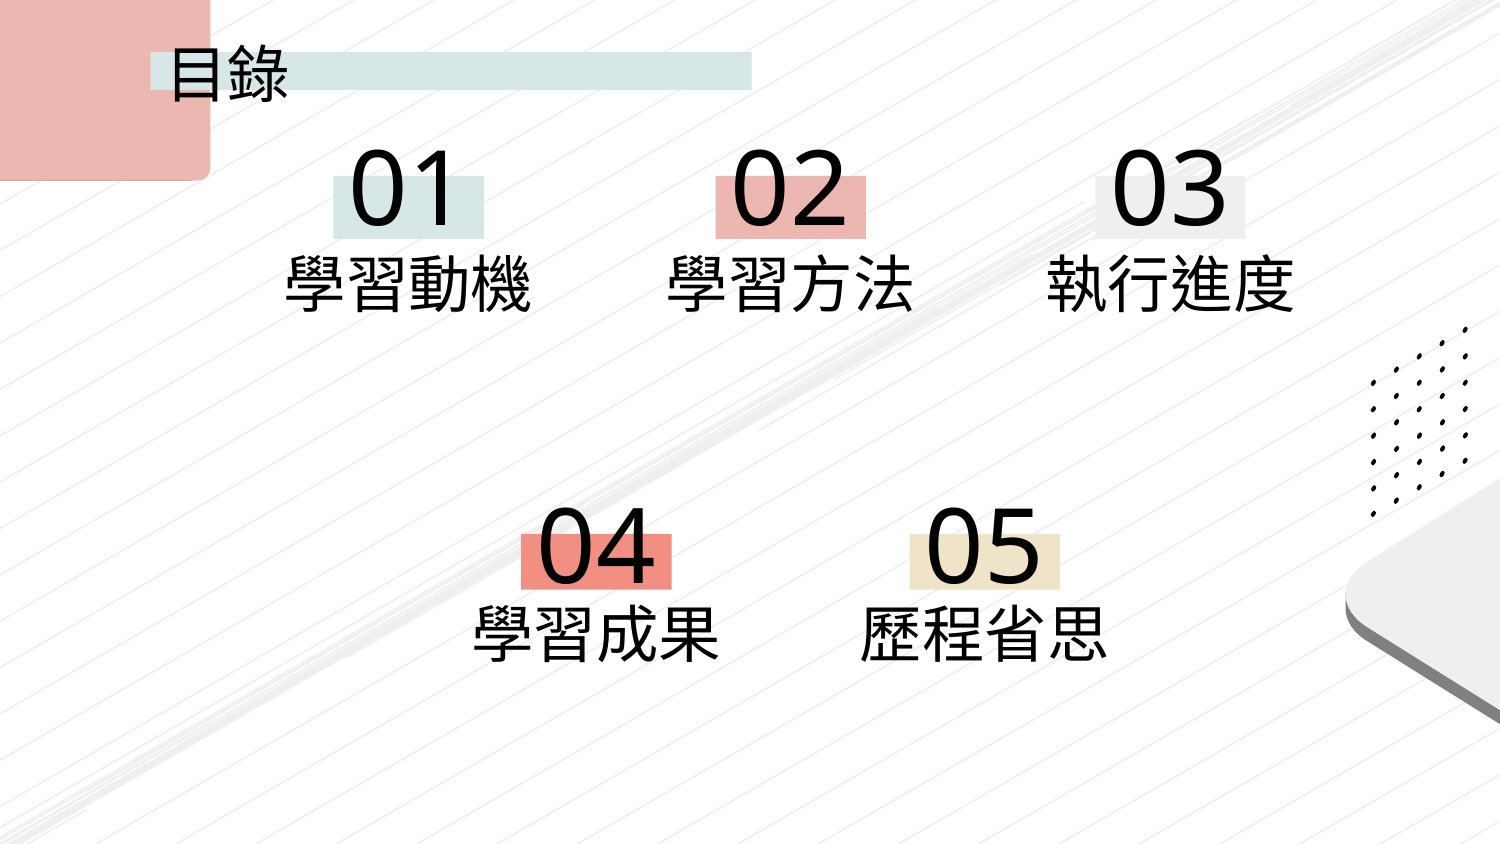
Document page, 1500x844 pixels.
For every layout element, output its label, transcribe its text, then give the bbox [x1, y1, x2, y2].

title 學習方法 [600, 260, 980, 305]
title 學習動機 [218, 260, 600, 305]
title 02 [700, 136, 882, 232]
title 01 [318, 136, 499, 232]
title 04 [521, 505, 672, 579]
title 執行進度 [980, 260, 1362, 305]
text_box [521, 579, 672, 590]
title 05 [894, 494, 1076, 590]
text_box [715, 232, 866, 239]
title 歷程省思 [794, 610, 1176, 655]
title 目錄 [150, 52, 752, 125]
text_box [1095, 232, 1246, 239]
title 學習成果 [405, 610, 787, 655]
title 03 [1080, 136, 1262, 232]
text_box [333, 232, 484, 239]
